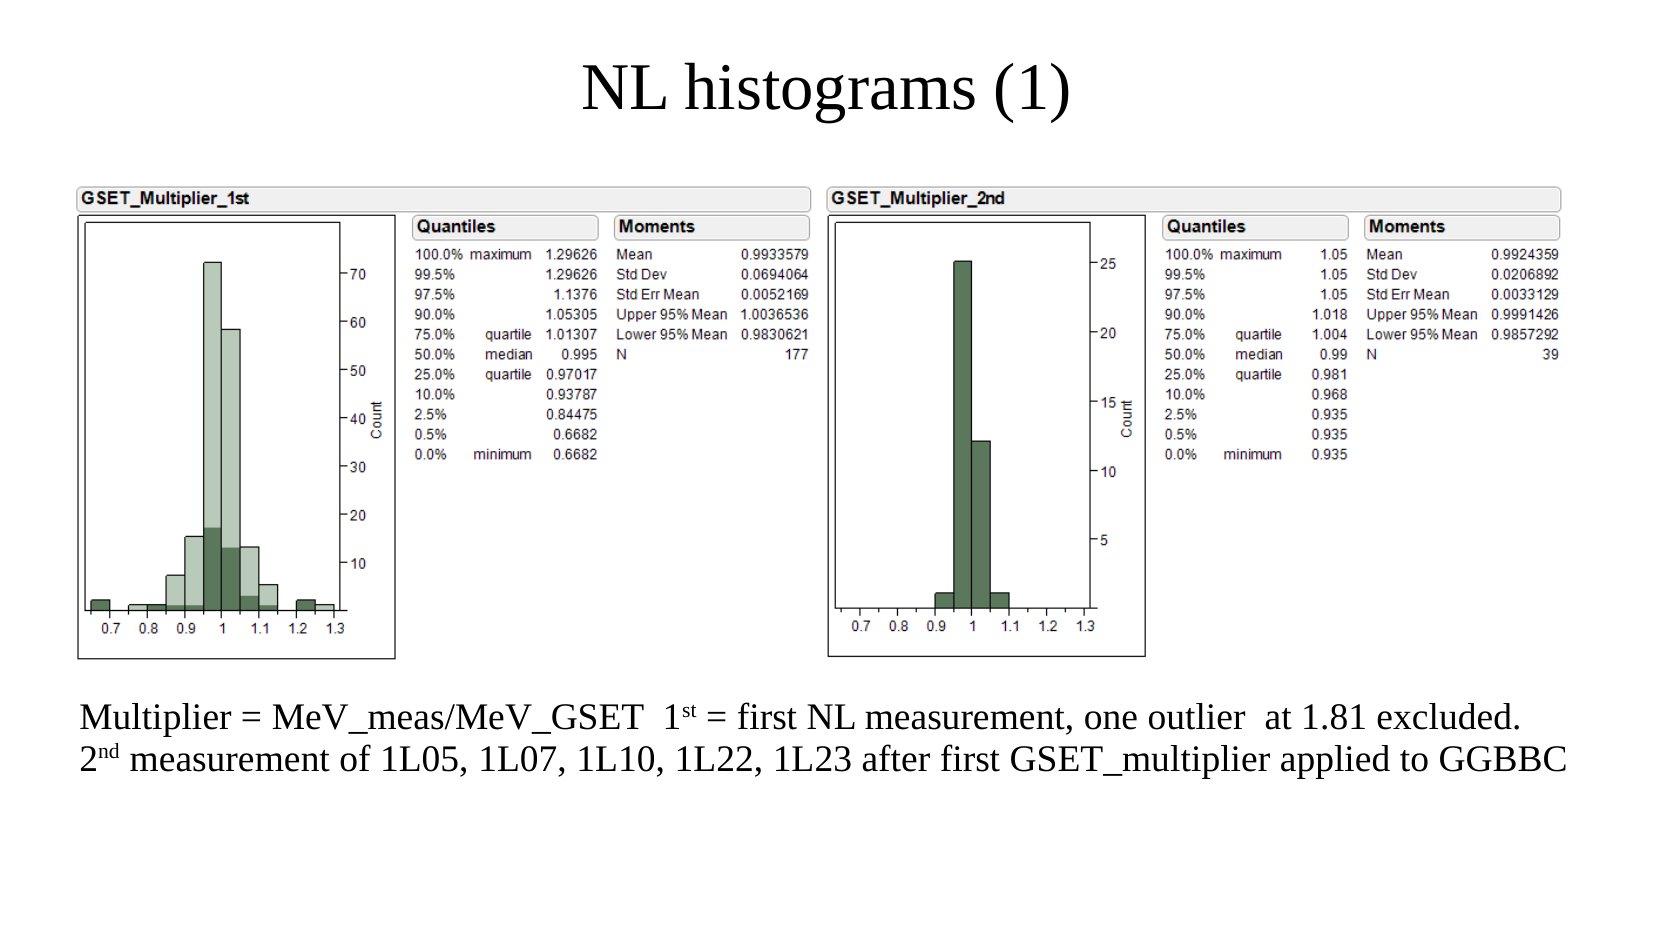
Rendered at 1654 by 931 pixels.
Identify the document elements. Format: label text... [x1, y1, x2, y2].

title NL histograms (1) [82, 37, 1571, 138]
picture [47, 185, 1592, 670]
text_box Multiplier = MeV_meas/MeV_GSET 1st = first NL measurement, one outlier at 1.81 excluded. 2nd measurement of 1L05, 1L07, 1L10, 1L22, 1L23 after first GSET_multiplier applied to GGBBC [64, 688, 1592, 829]
